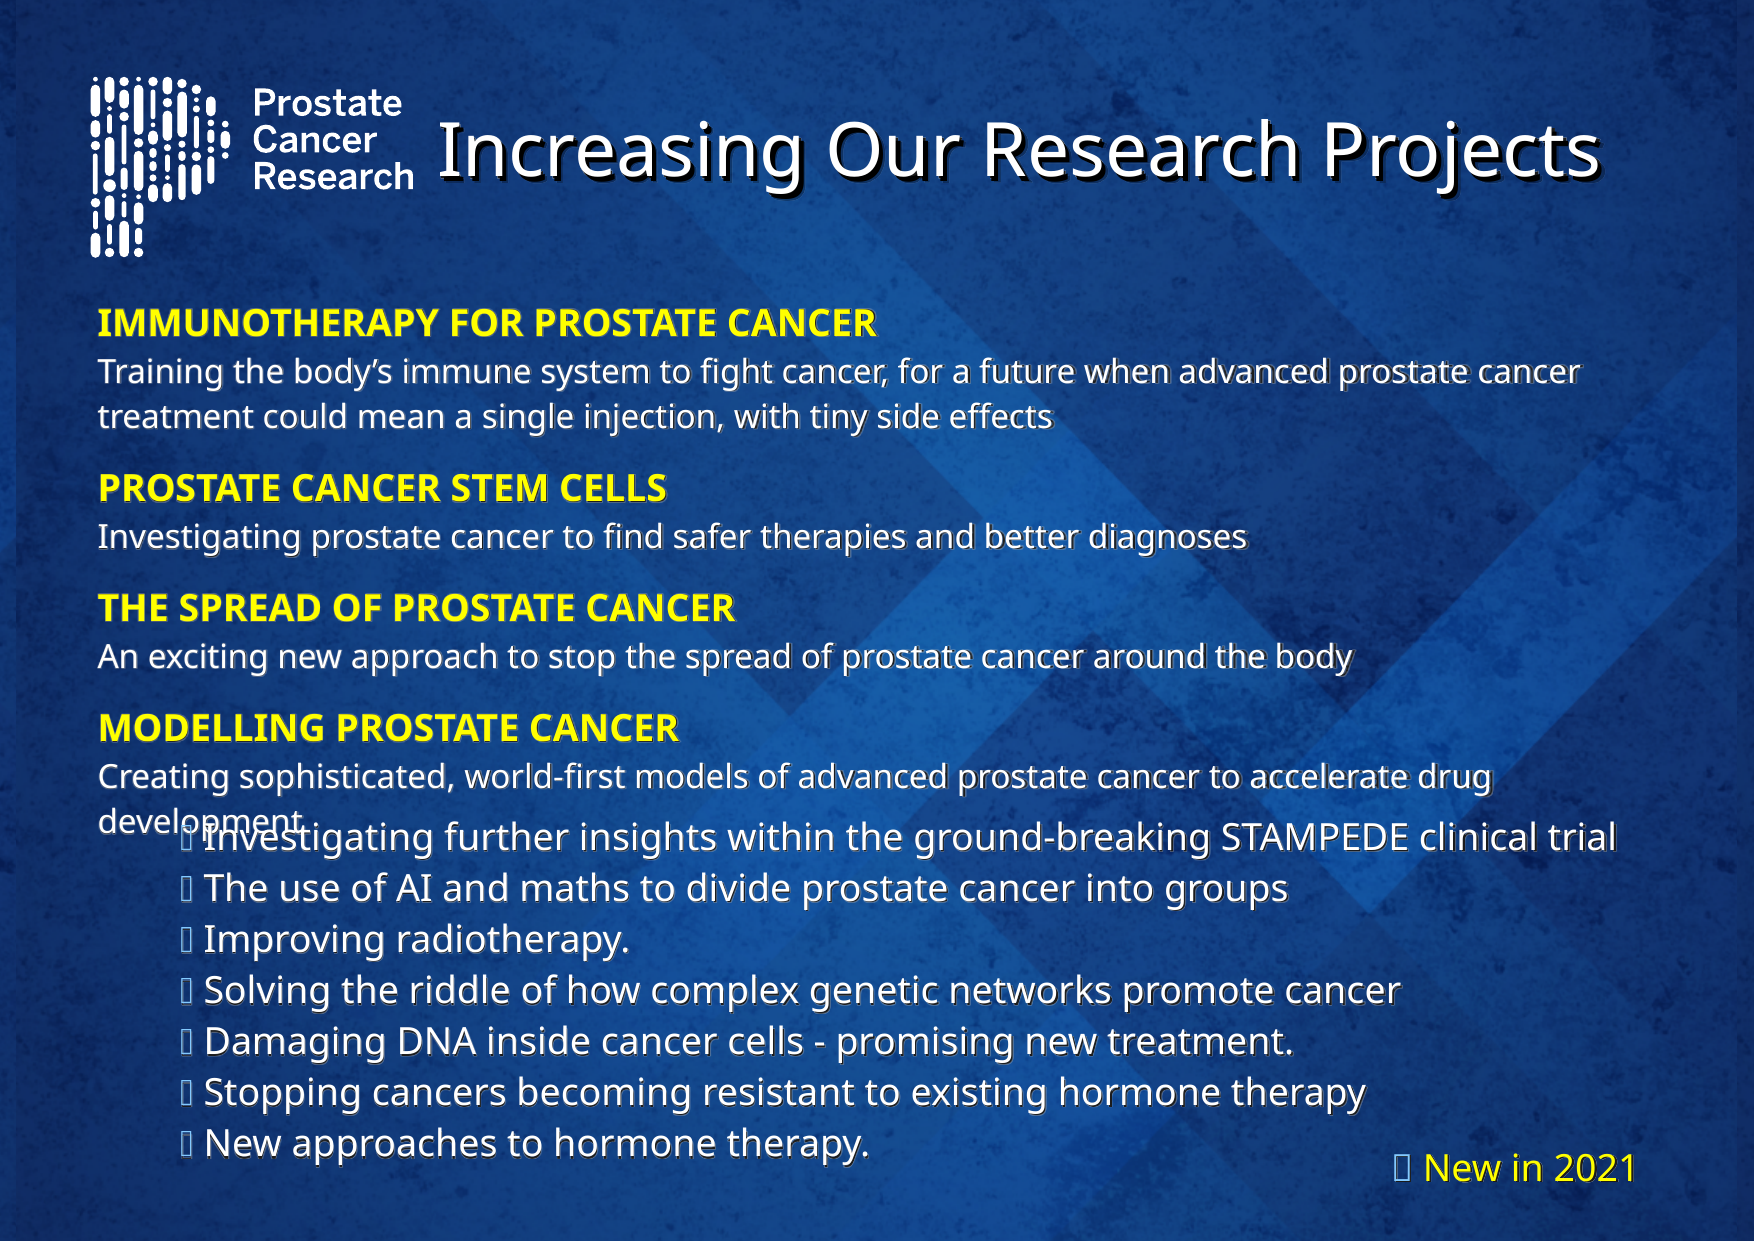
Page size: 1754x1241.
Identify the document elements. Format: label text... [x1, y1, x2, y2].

text_box Increasing Our Research Projects [414, 94, 1678, 200]
text_box  Investigating further insights within the ground-breaking STAMPEDE clinical trial  The use of AI and maths to divide prostate cancer into groups  Improving radiotherapy.  Solving the riddle of how complex genetic networks promote cancer  Damaging DNA inside cancer cells - promising new treatment.  Stopping cancers becoming resistant to existing hormone therapy  New approaches to hormone therapy. [165, 803, 1666, 1146]
text_box  New in 2021 [1375, 1133, 1701, 1199]
text_box IMMUNOTHERAPY FOR PROSTATE CANCER Training the body’s immune system to fight cancer, for a future when advanced prostate cancer treatment could mean a single injection, with tiny side effects PROSTATE CANCER STEM CELLS Investigating prostate cancer to find safer therapies and better diagnoses THE SPREAD OF PROSTATE CANCER An exciting new approach to stop the spread of prostate cancer around the body MODELLING PROSTATE CANCER Creating sophisticated, world-first models of advanced prostate cancer to accelerate drug development [82, 289, 1678, 792]
picture [0, 0, 1754, 1241]
